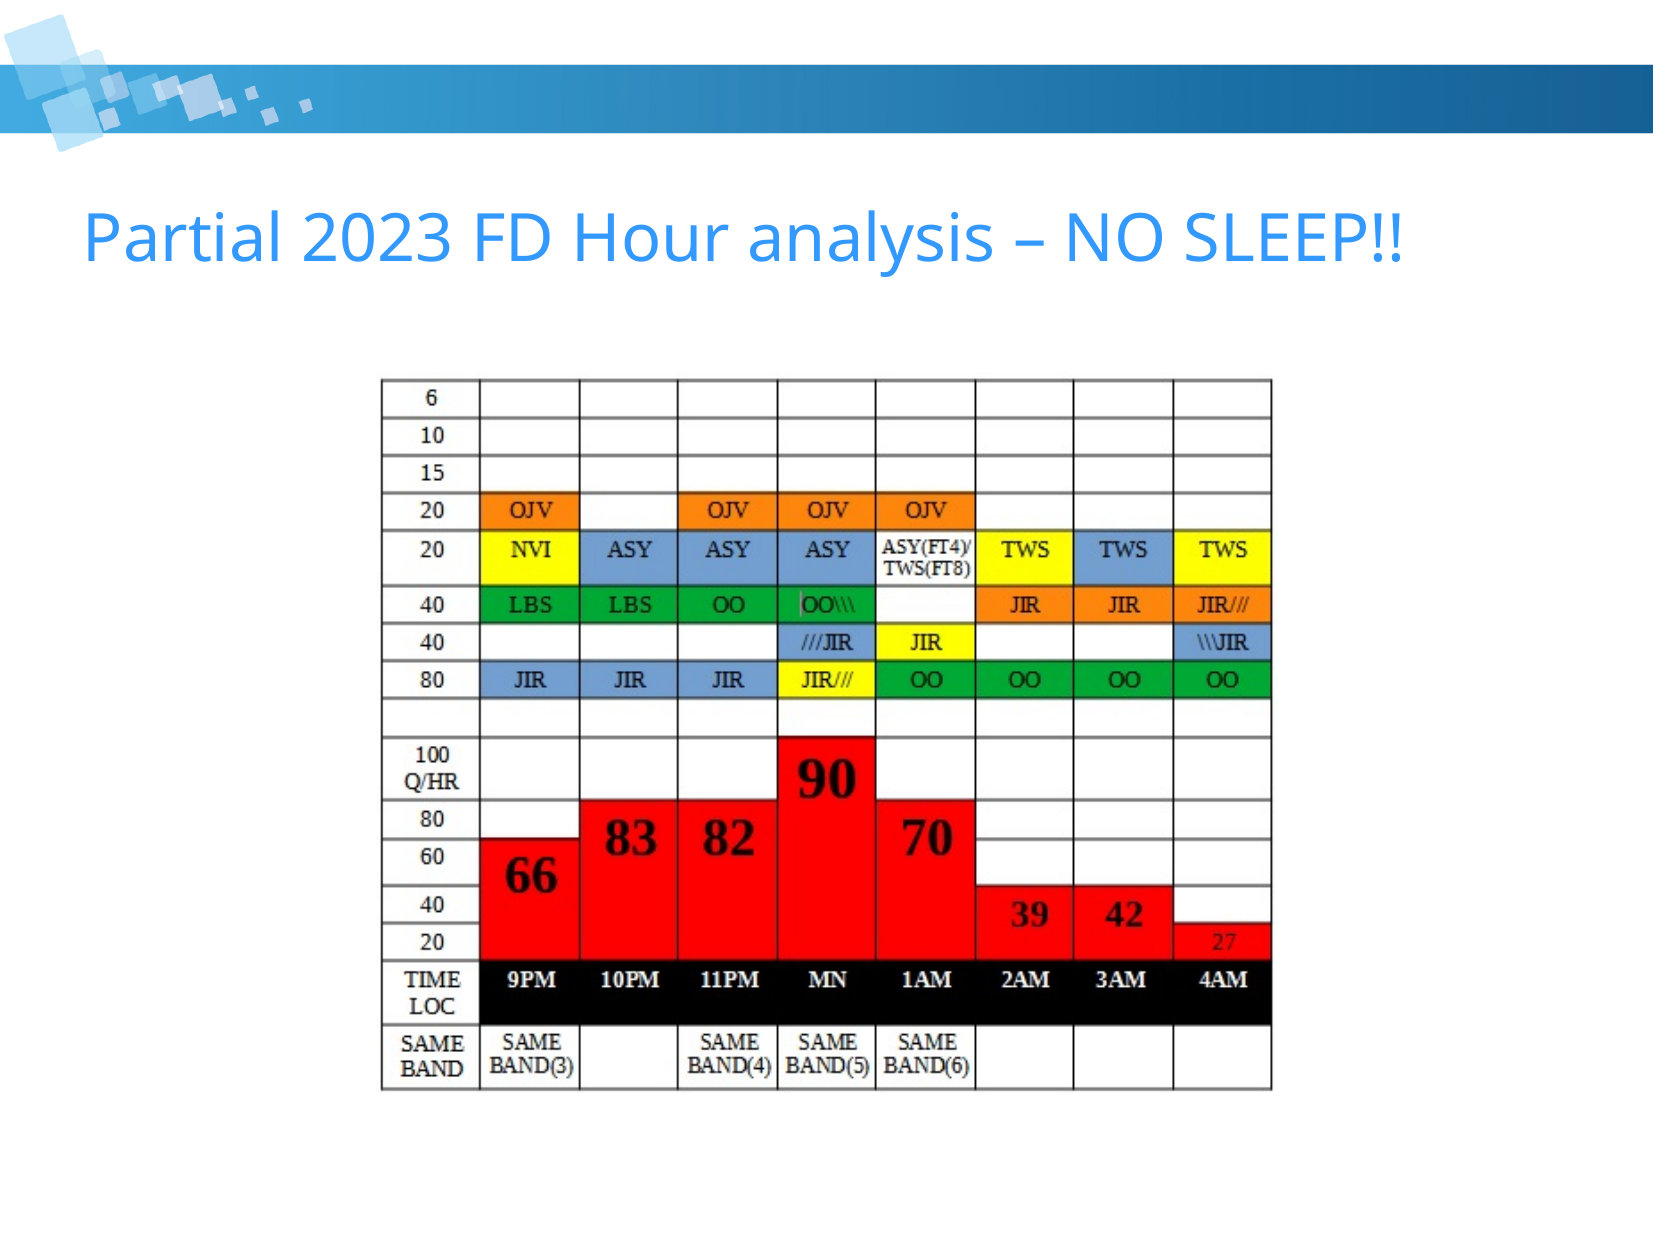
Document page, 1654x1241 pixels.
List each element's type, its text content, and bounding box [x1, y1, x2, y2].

title Partial 2023 FD Hour analysis – NO SLEEP!! [82, 132, 1571, 340]
picture [0, 0, 1653, 1238]
